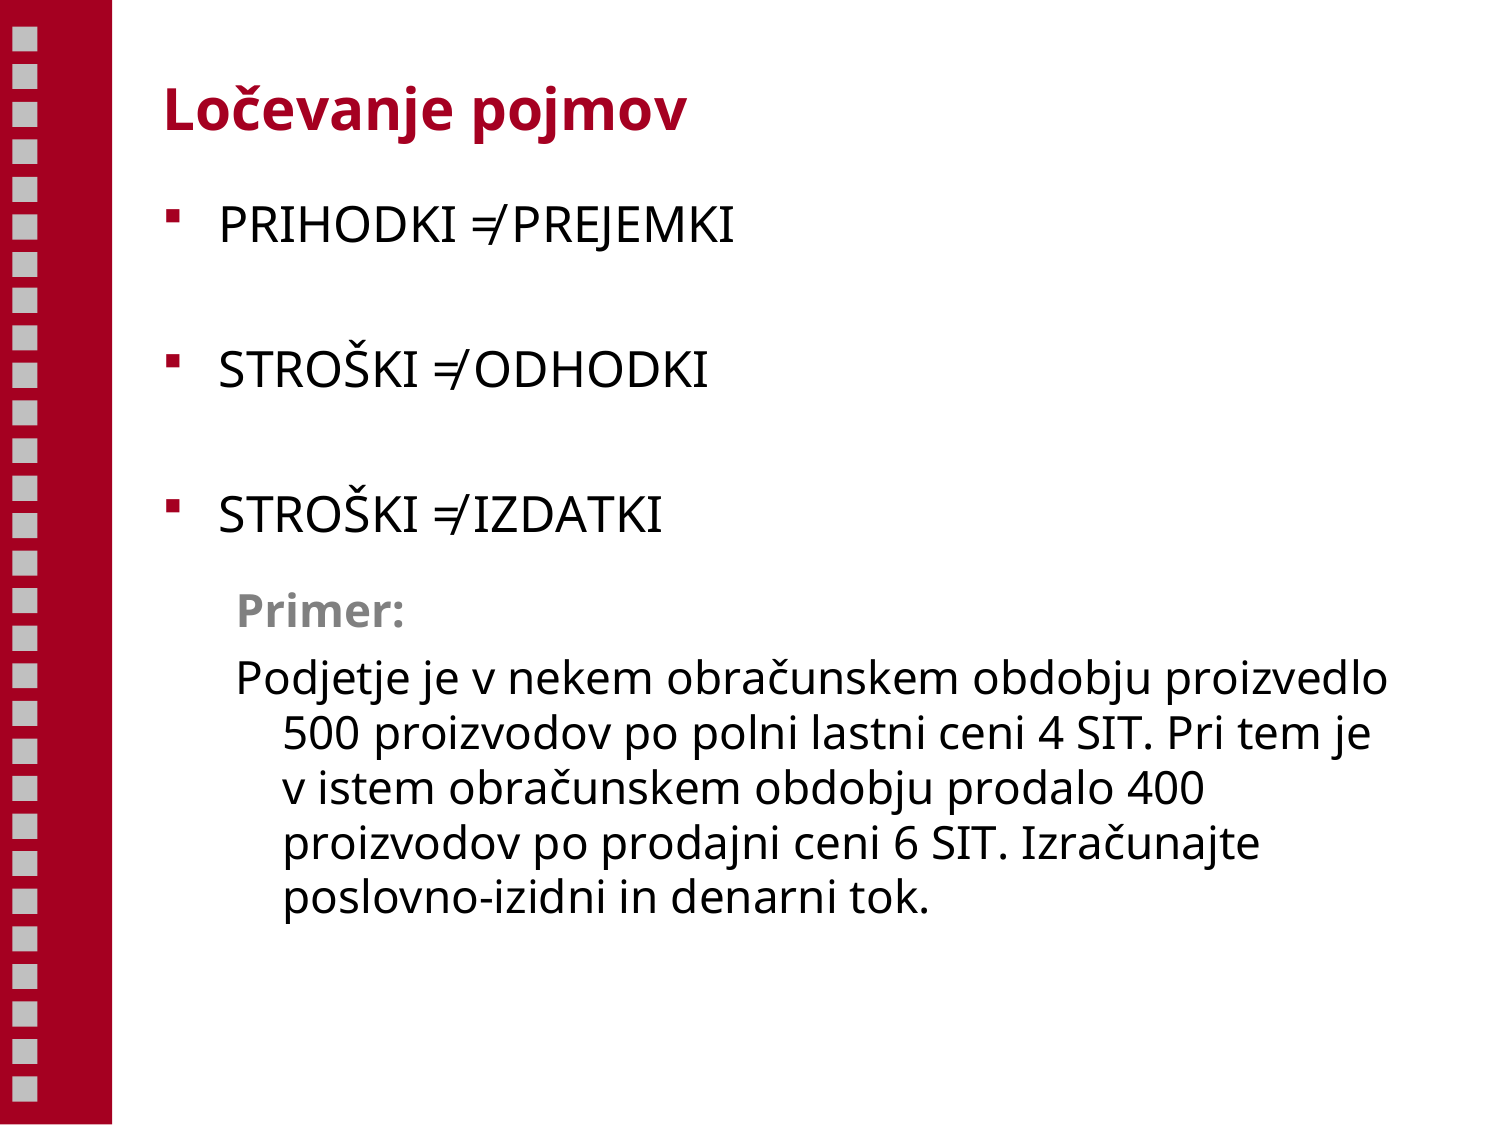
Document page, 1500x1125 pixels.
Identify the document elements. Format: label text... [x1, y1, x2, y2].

text_box Primer: Podjetje je v nekem obračunskem obdobju proizvedlo 500 proizvodov po polni lastni ceni 4 SIT. Pri tem je v istem obračunskem obdobju prodalo 400 proizvodov po prodajni ceni 6 SIT. Izračunajte poslovno-izidni in denarni tok. [145, 574, 1421, 1012]
text_box PRIHODKI ≠ PREJEMKI STROŠKI ≠ ODHODKI STROŠKI ≠ IZDATKI [147, 184, 1423, 551]
title Ločevanje pojmov [147, 30, 1423, 184]
